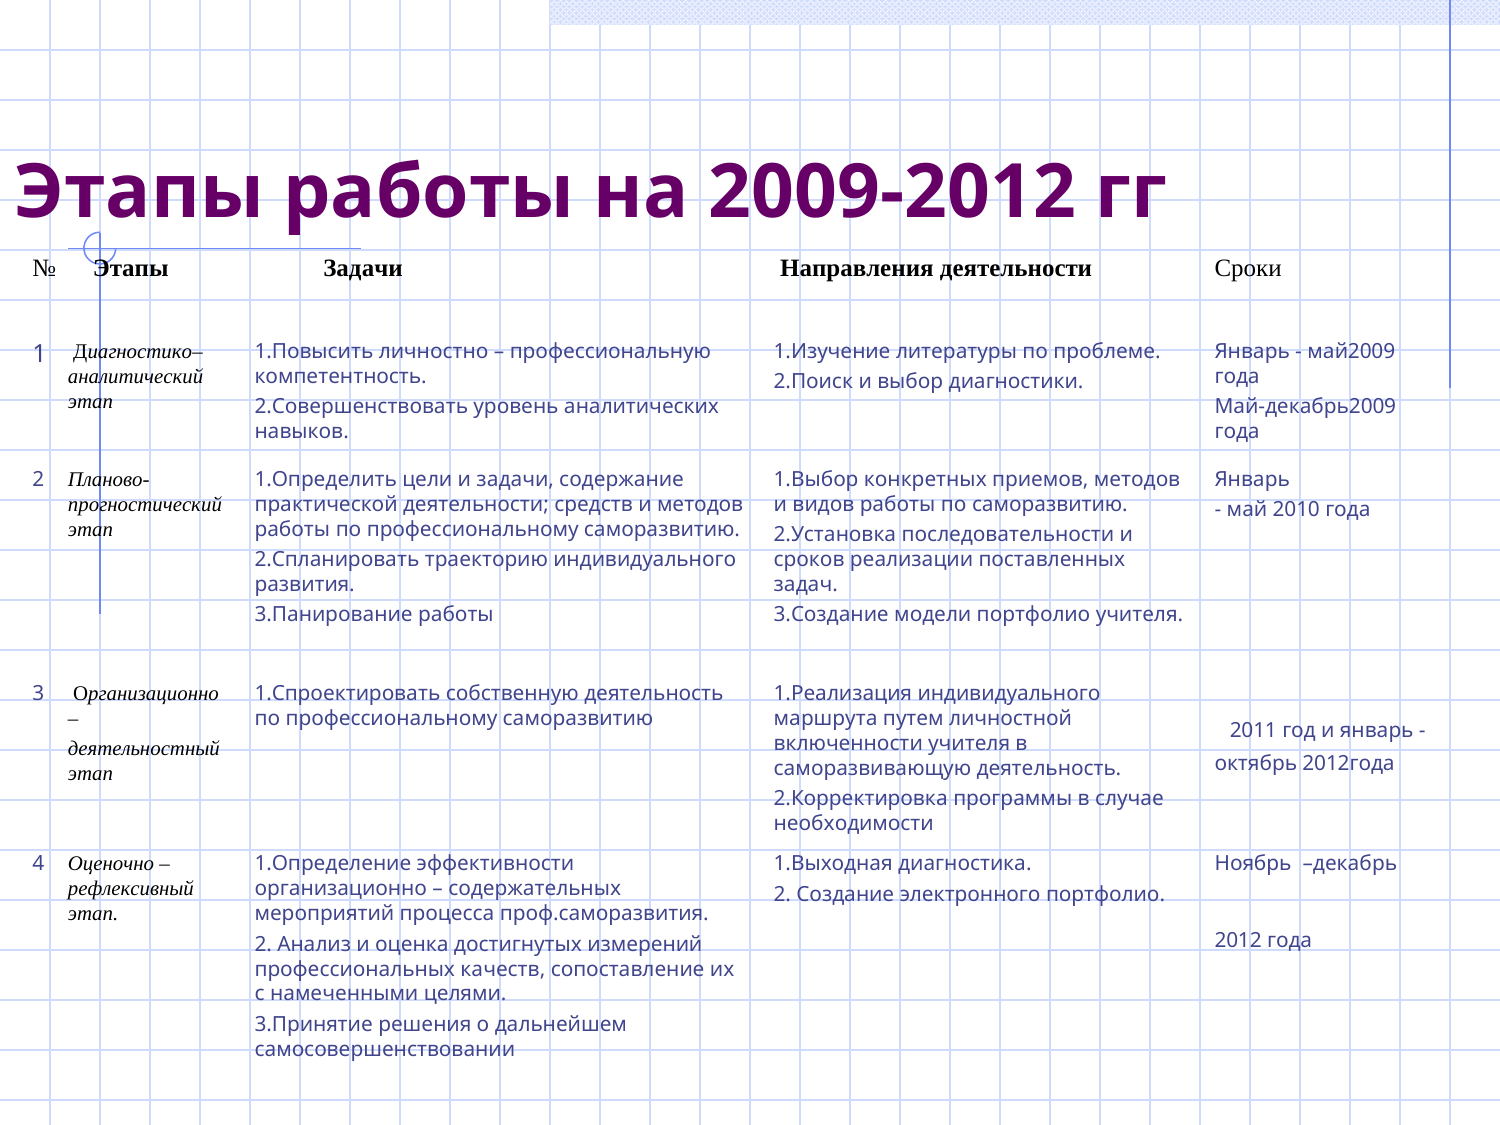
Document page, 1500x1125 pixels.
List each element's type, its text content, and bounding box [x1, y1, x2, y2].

table_cell 1.Определить цели и задачи, содержание практической деятельности; средств и методов работы по профессиональному саморазвитию. 2.Спланировать траекторию индивидуального развития. 3.Панирование работы [240, 458, 759, 672]
table_cell Оценочно – рефлексивный этап. [53, 842, 240, 1082]
table_cell Январь - май 2010 года [1200, 458, 1459, 672]
table_cell 1.Выходная диагностика. 2. Создание электронного портфолио. [759, 842, 1200, 1082]
table_cell Организационно – деятельностный этап [53, 672, 240, 842]
table_cell 1 [18, 330, 53, 458]
table_cell 3 [18, 672, 53, 842]
table_cell 1.Повысить личностно – профессиональную компетентность. 2.Совершенствовать уровень аналитических навыков. [240, 330, 759, 458]
table_cell 1.Определение эффективности организационно – содержательных мероприятий процесса проф.саморазвития. 2. Анализ и оценка достигнутых измерений профессиональных качеств, сопоставление их с намеченными целями. 3.Принятие решения о дальнейшем самосовершенствовании [240, 842, 759, 1082]
table_cell 2011 год и январь -октябрь 2012года [1200, 672, 1459, 842]
picture [549, 0, 1449, 25]
table_cell 1.Изучение литературы по проблеме. 2.Поиск и выбор диагностики. [759, 330, 1200, 458]
table_cell Диагностико–аналитический этап [53, 330, 240, 458]
table_header Сроки [1200, 243, 1459, 330]
picture [1451, 0, 1500, 25]
table_cell 1.Реализация индивидуального маршрута путем личностной включенности учителя в саморазвивающую деятельность. 2.Корректировка программы в случае необходимости [759, 672, 1200, 842]
table_header Задачи [240, 243, 759, 330]
table_cell 4 [18, 842, 53, 1082]
table_header Направления деятельности [759, 243, 1200, 330]
table_cell Ноябрь –декабрь 2012 года [1200, 842, 1459, 1082]
table_cell Январь - май2009 года Май-декабрь2009 года [1200, 330, 1459, 458]
table_header № [18, 243, 53, 330]
title Этапы работы на 2009-2012 гг [0, 54, 1276, 243]
table_cell 1.Спроектировать собственную деятельность по профессиональному саморазвитию [240, 672, 759, 842]
table_cell 2 [18, 458, 53, 672]
table_cell 1.Выбор конкретных приемов, методов и видов работы по саморазвитию. 2.Установка последовательности и сроков реализации поставленных задач. 3.Создание модели портфолио учителя. [759, 458, 1200, 672]
table_cell Планово-прогностический этап [53, 458, 240, 672]
table_header Этапы [53, 243, 240, 330]
